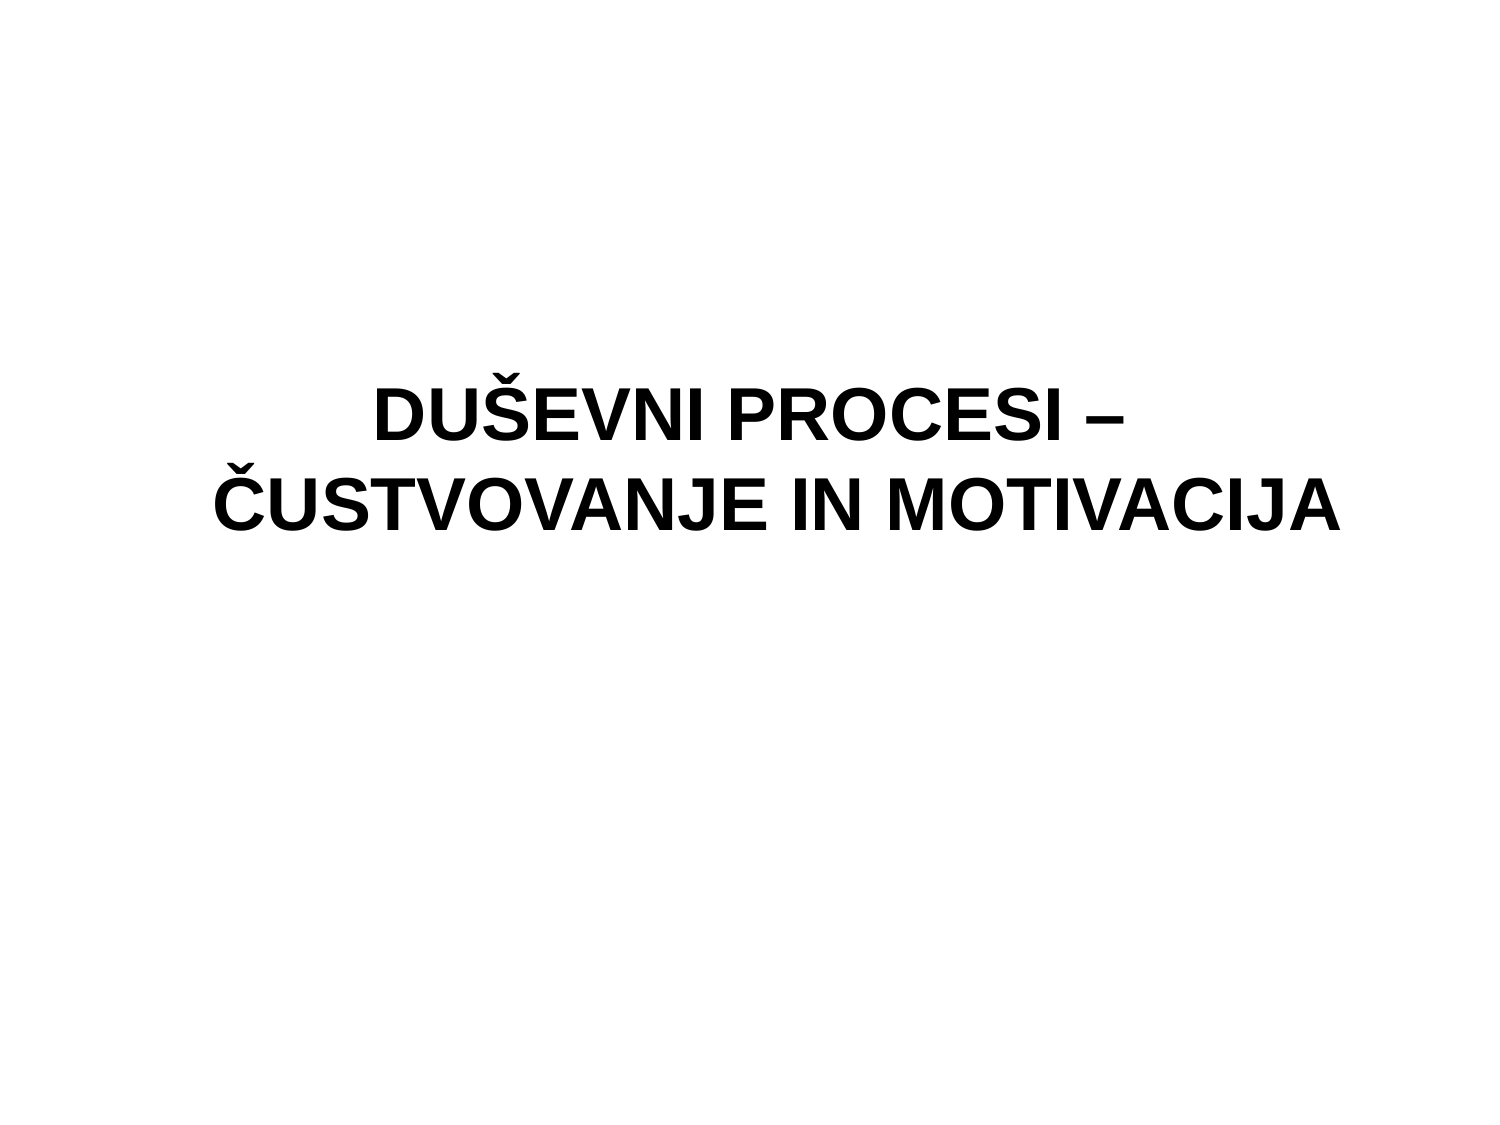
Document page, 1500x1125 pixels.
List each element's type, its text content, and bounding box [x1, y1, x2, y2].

list DUŠEVNI PROCESI – ČUSTVOVANJE IN MOTIVACIJA [75, 262, 1425, 1005]
